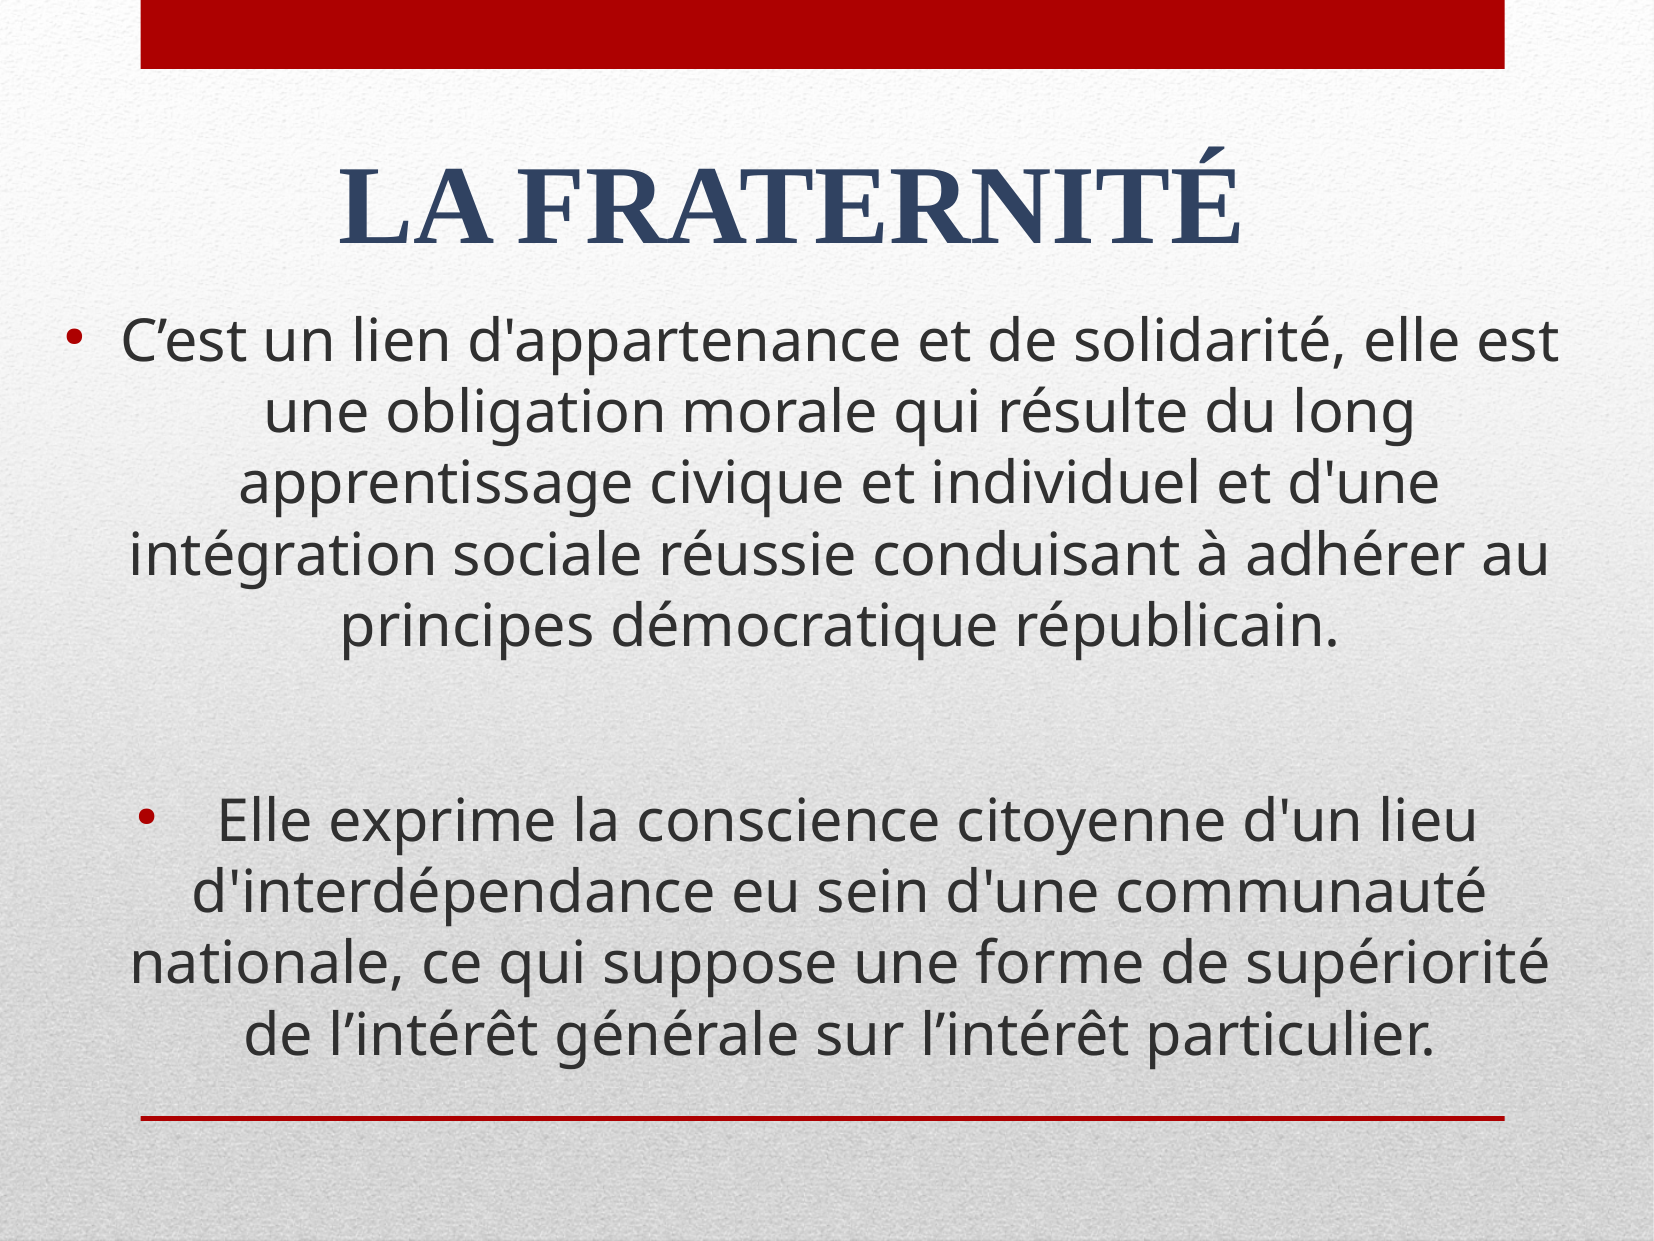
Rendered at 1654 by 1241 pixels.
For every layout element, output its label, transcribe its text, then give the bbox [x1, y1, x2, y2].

text_box La fraternité [323, 123, 1261, 274]
list C’est un lien d'appartenance et de solidarité, elle est une obligation morale qui résulte du long apprentissage civique et individuel et d'une intégration sociale réussie conduisant à adhérer au principes démocratique républicain. Elle exprime la conscience citoyenne d'un lieu d'interdépendance eu sein d'une communauté nationale, ce qui suppose une forme de supériorité de l’intérêt générale sur l’intérêt particulier. [23, 289, 1595, 1080]
picture [0, 0, 1654, 1241]
